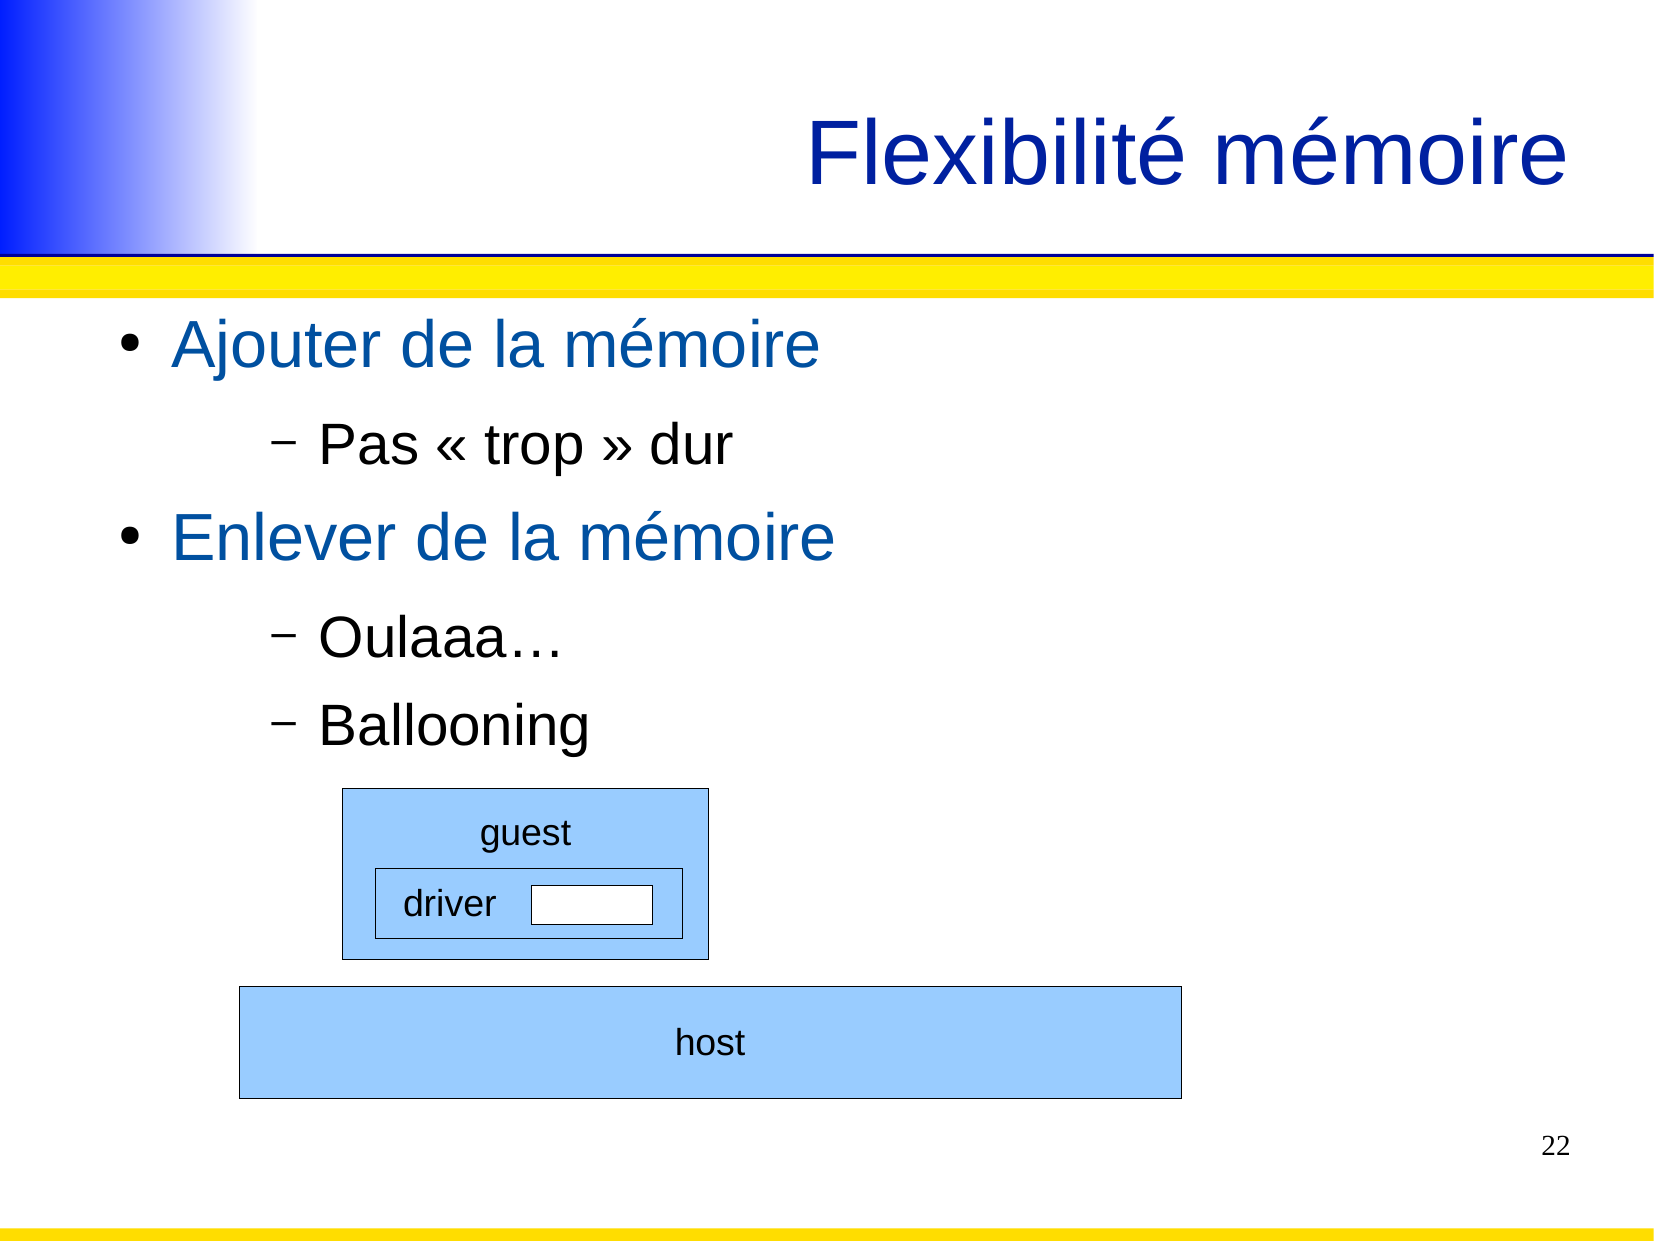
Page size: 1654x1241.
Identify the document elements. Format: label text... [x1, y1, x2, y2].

text_box [531, 885, 653, 925]
text_box guest [342, 788, 709, 960]
title Flexibilité mémoire [372, 49, 1571, 257]
list Ajouter de la mémoire Pas « trop » dur Enlever de la mémoire Oulaaa… Ballooning [82, 307, 1571, 1126]
text_box driver [375, 868, 683, 939]
text_box host [239, 986, 1182, 1099]
